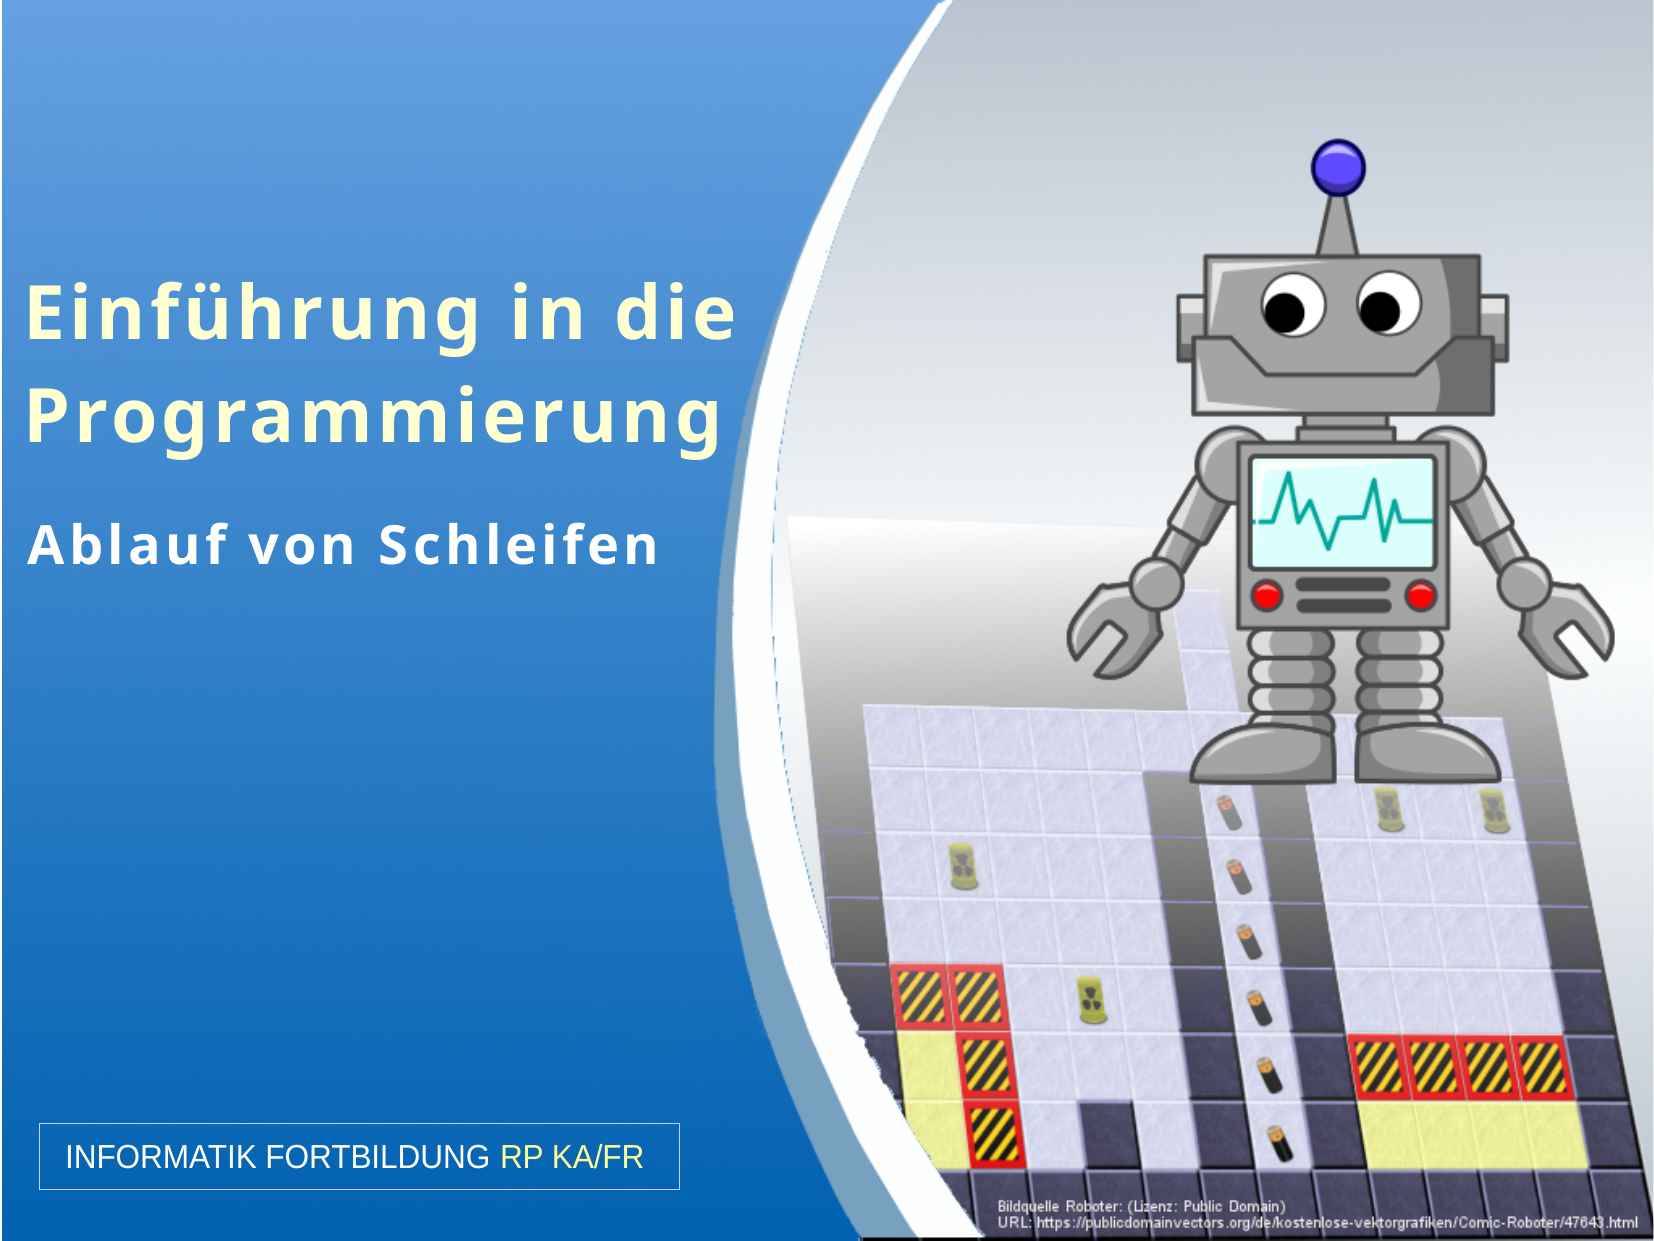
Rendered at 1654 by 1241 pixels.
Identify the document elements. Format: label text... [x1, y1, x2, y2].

picture [2, 0, 1654, 1241]
text_box INFORMATIK FORTBILDUNG RP KA/FR [39, 1123, 680, 1190]
text_box Einführung in die Programmierung [8, 252, 792, 539]
text_box Ablauf von Schleifen [13, 499, 797, 786]
